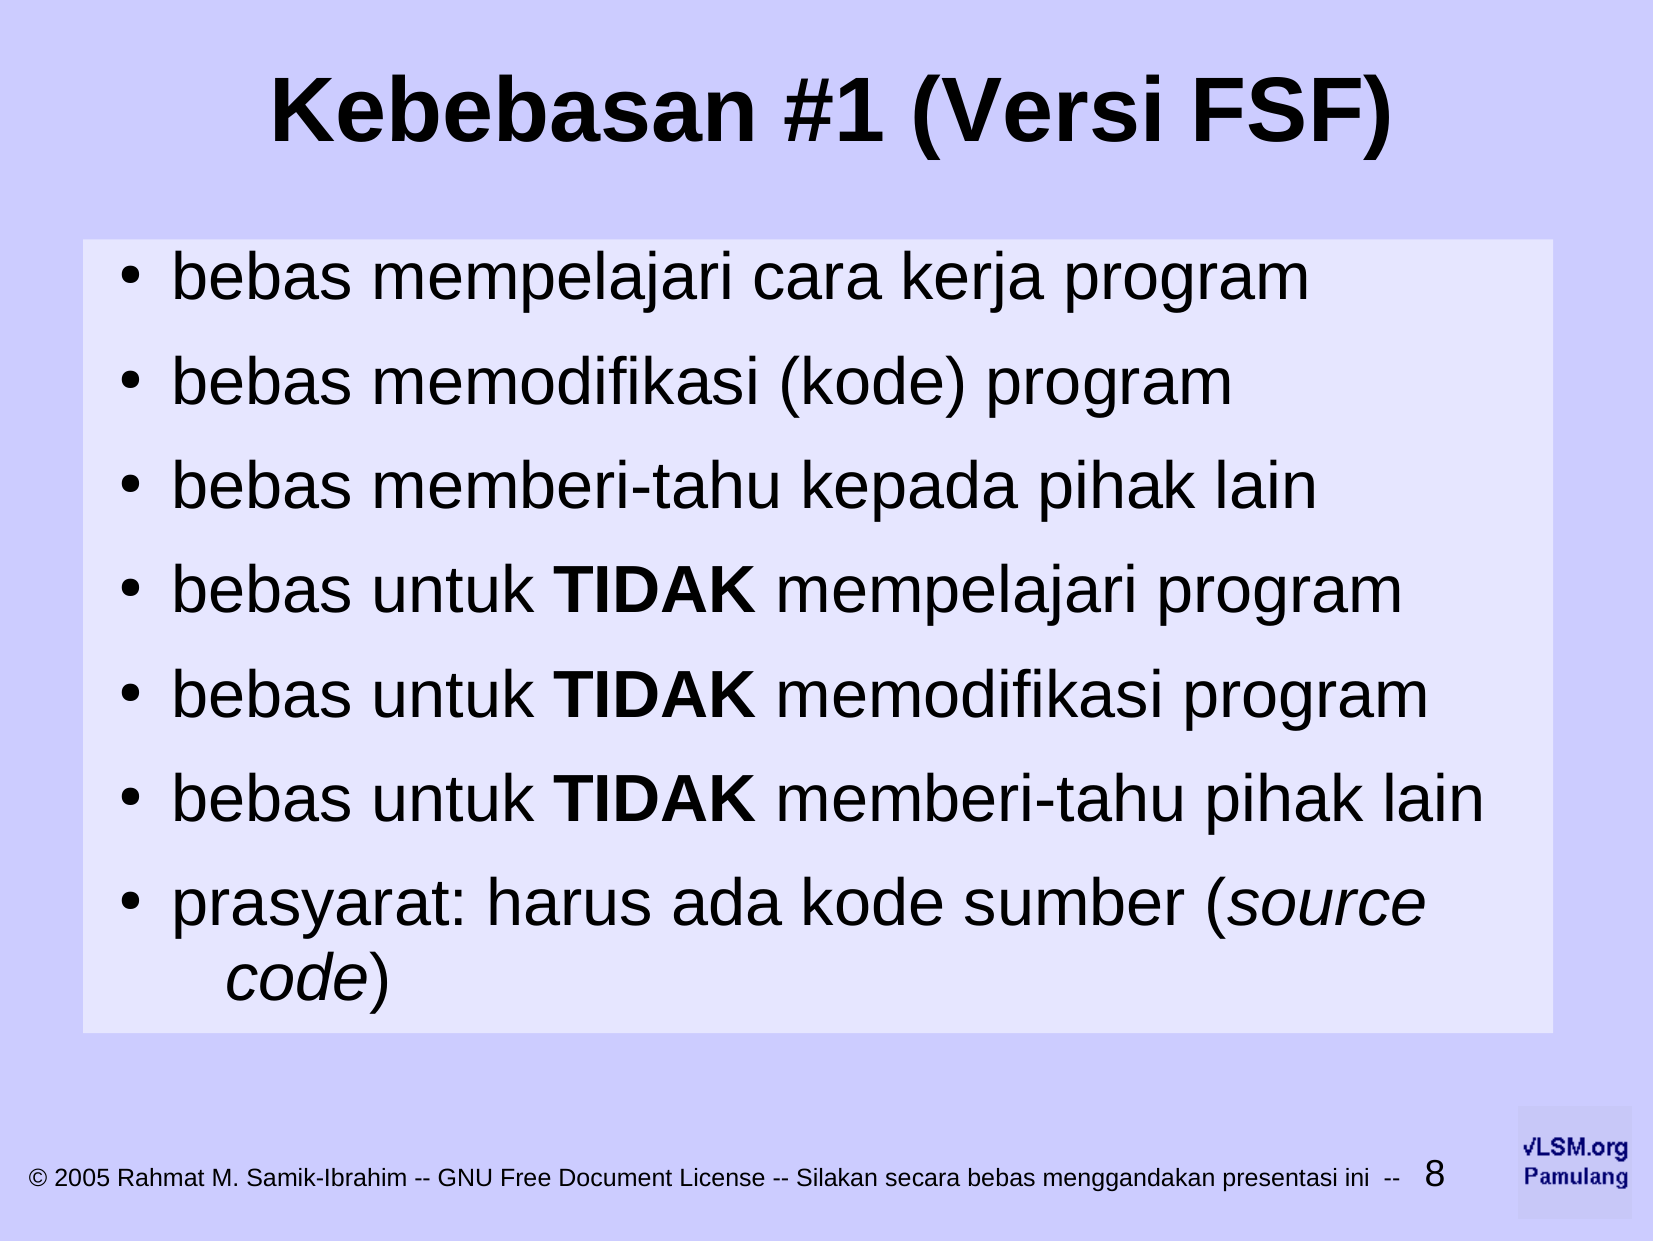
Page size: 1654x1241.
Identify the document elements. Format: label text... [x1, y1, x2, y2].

list bebas mempelajari cara kerja program bebas memodifikasi (kode) program bebas memberi-tahu kepada pihak lain bebas untuk TIDAK mempelajari program bebas untuk TIDAK memodifikasi program bebas untuk TIDAK memberi-tahu pihak lain prasyarat: harus ada kode sumber (source code) [83, 239, 1554, 1034]
picture [1518, 1106, 1632, 1219]
title Kebebasan #1 (Versi FSF) [40, 54, 1625, 165]
